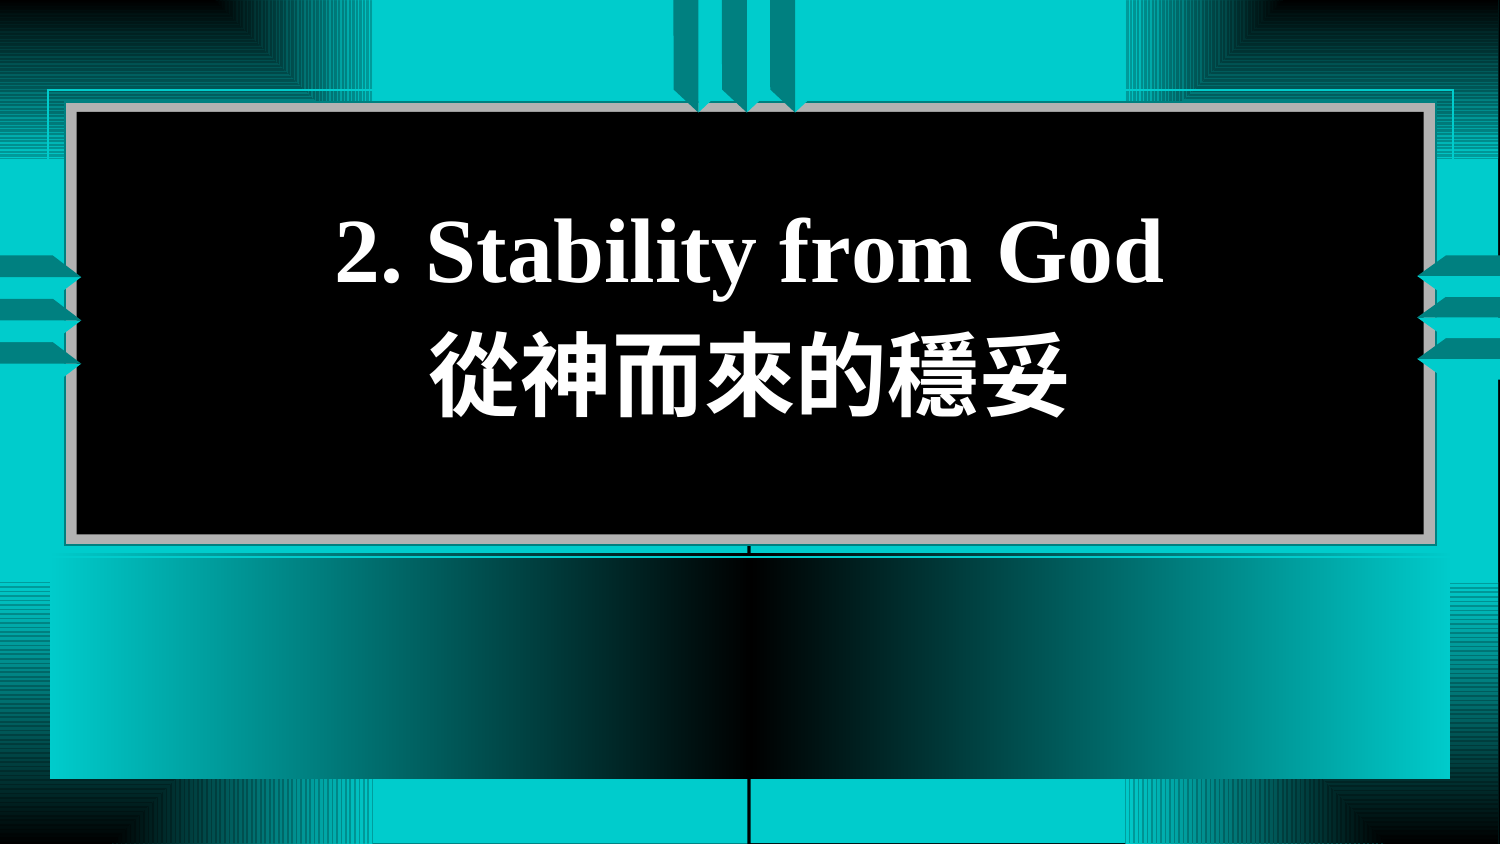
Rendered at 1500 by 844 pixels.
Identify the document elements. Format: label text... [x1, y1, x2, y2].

title 2. Stability from God 從神而來的穩妥 [112, 201, 1388, 436]
